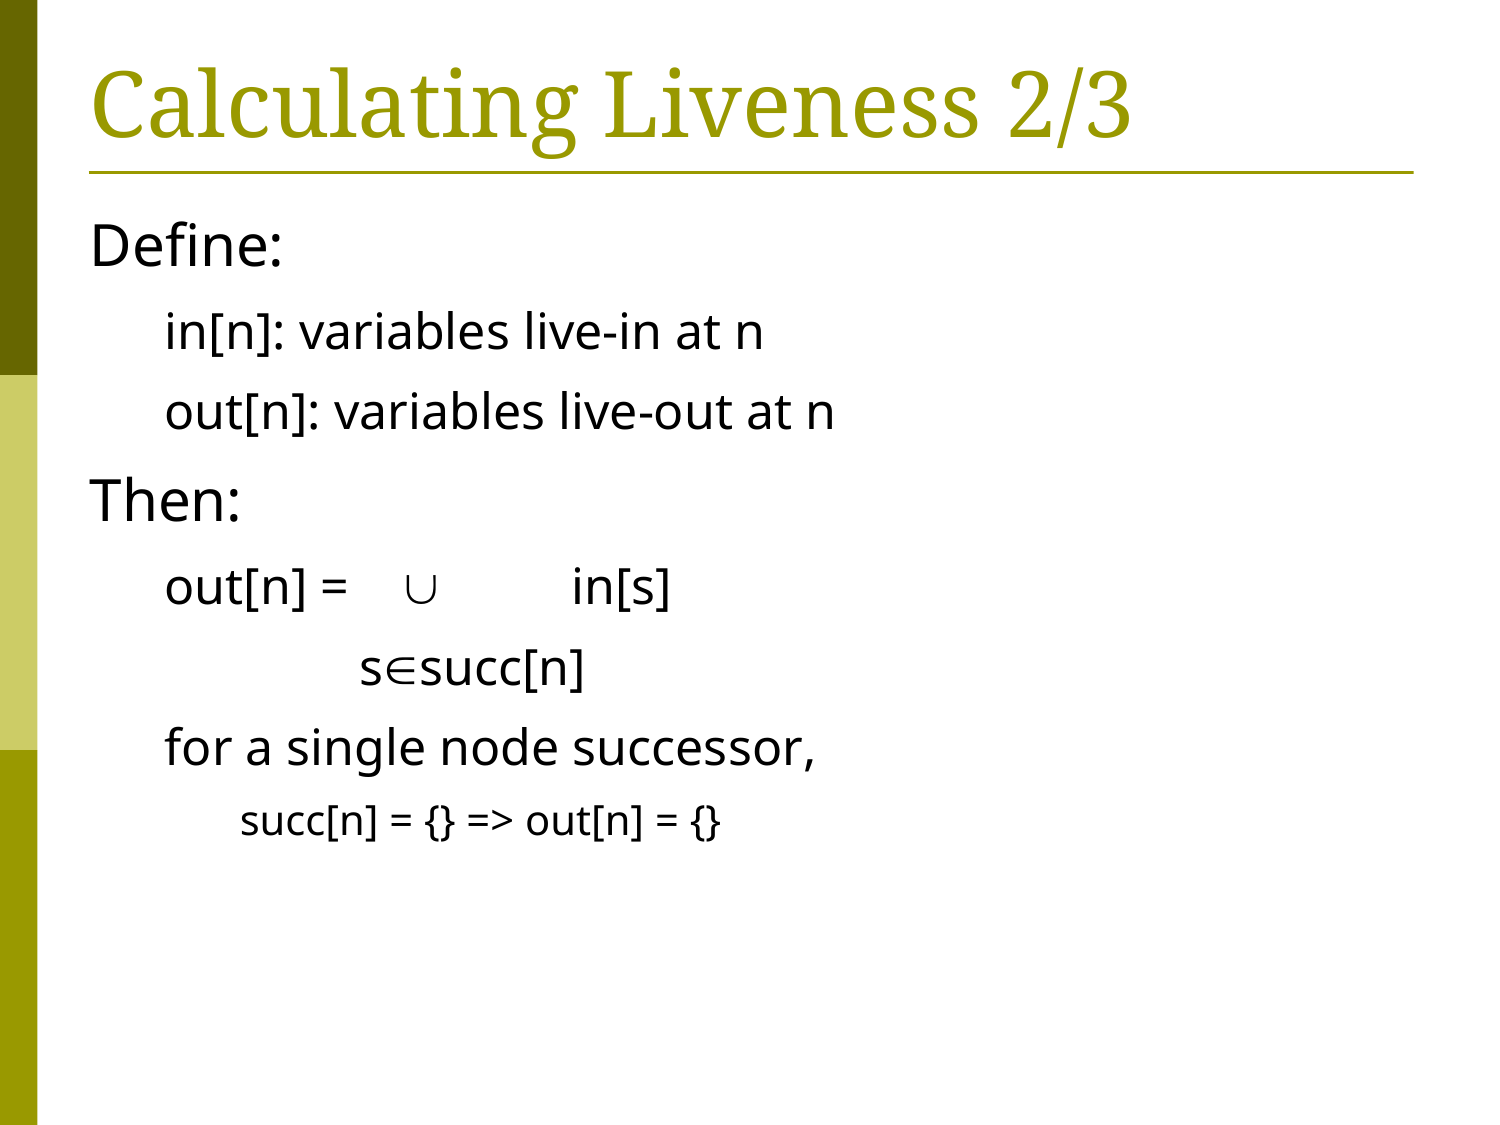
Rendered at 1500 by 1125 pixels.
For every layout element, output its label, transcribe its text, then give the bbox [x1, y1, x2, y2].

title Calculating Liveness 2/3 [75, 45, 1426, 173]
list Define: in[n]: variables live-in at n out[n]: variables live-out at n Then: out[n] =  in[s] ssucc[n] for a single node successor, succ[n] = {} => out[n] = {} [75, 196, 1426, 1006]
